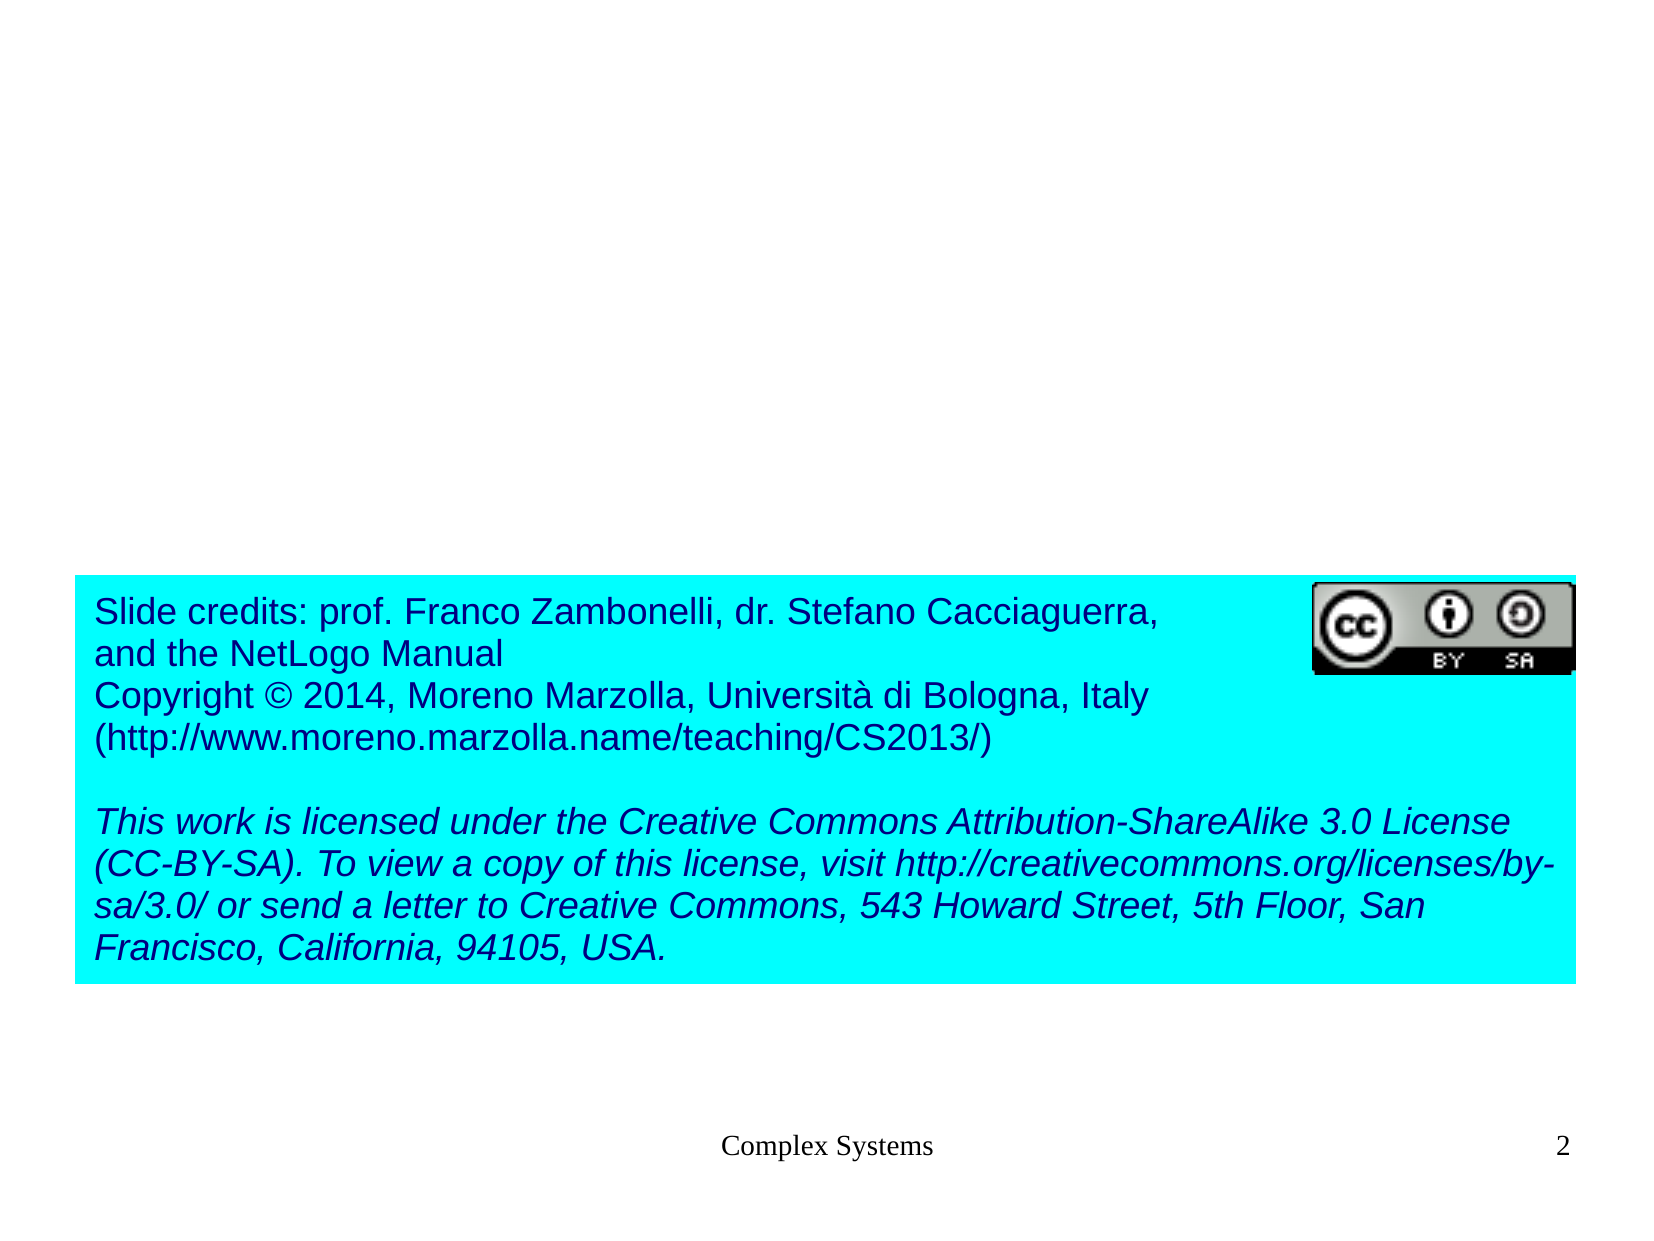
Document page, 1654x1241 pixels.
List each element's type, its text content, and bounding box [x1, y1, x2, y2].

text_box Slide credits: prof. Franco Zambonelli, dr. Stefano Cacciaguerra, and the NetLogo Manual Copyright © 2014, Moreno Marzolla, Università di Bologna, Italy (http://www.moreno.marzolla.name/teaching/CS2013/) This work is licensed under the Creative Commons Attribution-ShareAlike 3.0 License (CC-BY-SA). To view a copy of this license, visit http://creativecommons.org/licenses/by-sa/3.0/ or send a letter to Creative Commons, 543 Howard Street, 5th Floor, San Francisco, California, 94105, USA. [75, 575, 1576, 984]
picture [1312, 582, 1576, 676]
